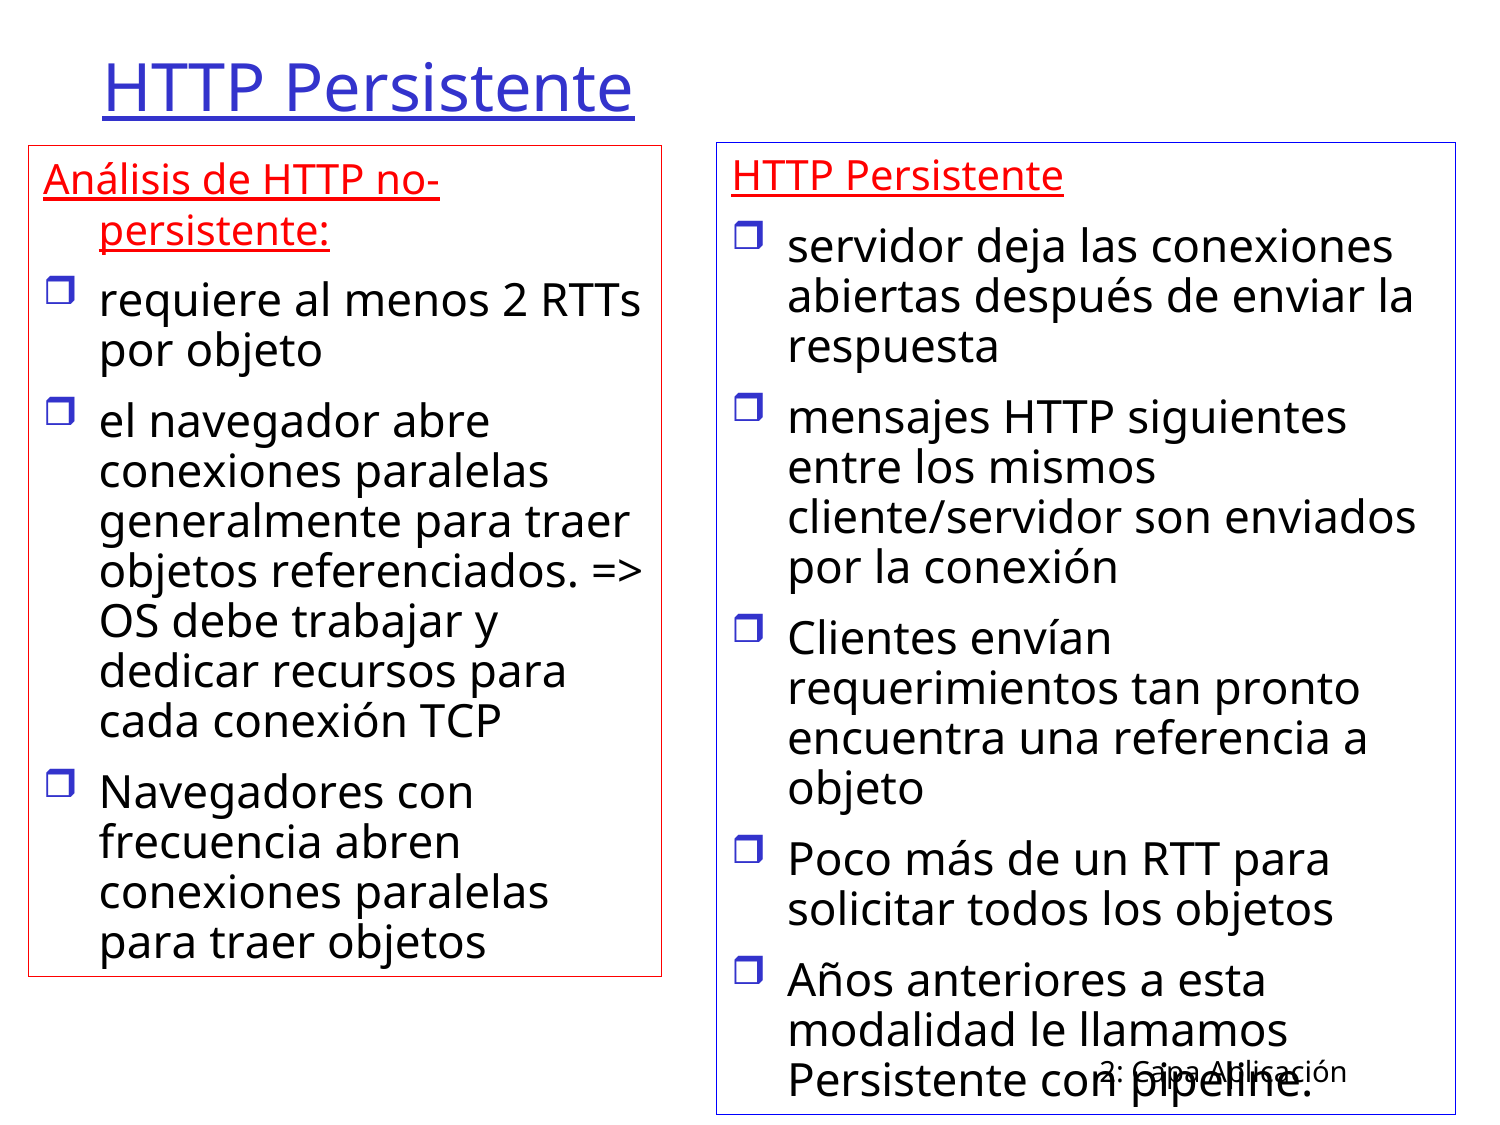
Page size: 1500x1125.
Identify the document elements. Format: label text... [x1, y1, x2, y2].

list HTTP Persistente servidor deja las conexiones abiertas después de enviar la respuesta mensajes HTTP siguientes entre los mismos cliente/servidor son enviados por la conexión Clientes envían requerimientos tan pronto encuentra una referencia a objeto Poco más de un RTT para solicitar todos los objetos Años anteriores a esta modalidad le llamamos Persistente con pipeline. [716, 142, 1456, 874]
title HTTP Persistente [87, 23, 1463, 150]
list Análisis de HTTP no-persistente: requiere al menos 2 RTTs por objeto el navegador abre conexiones paralelas generalmente para traer objetos referenciados. => OS debe trabajar y dedicar recursos para cada conexión TCP Navegadores con frecuencia abren conexiones paralelas para traer objetos [28, 145, 662, 811]
